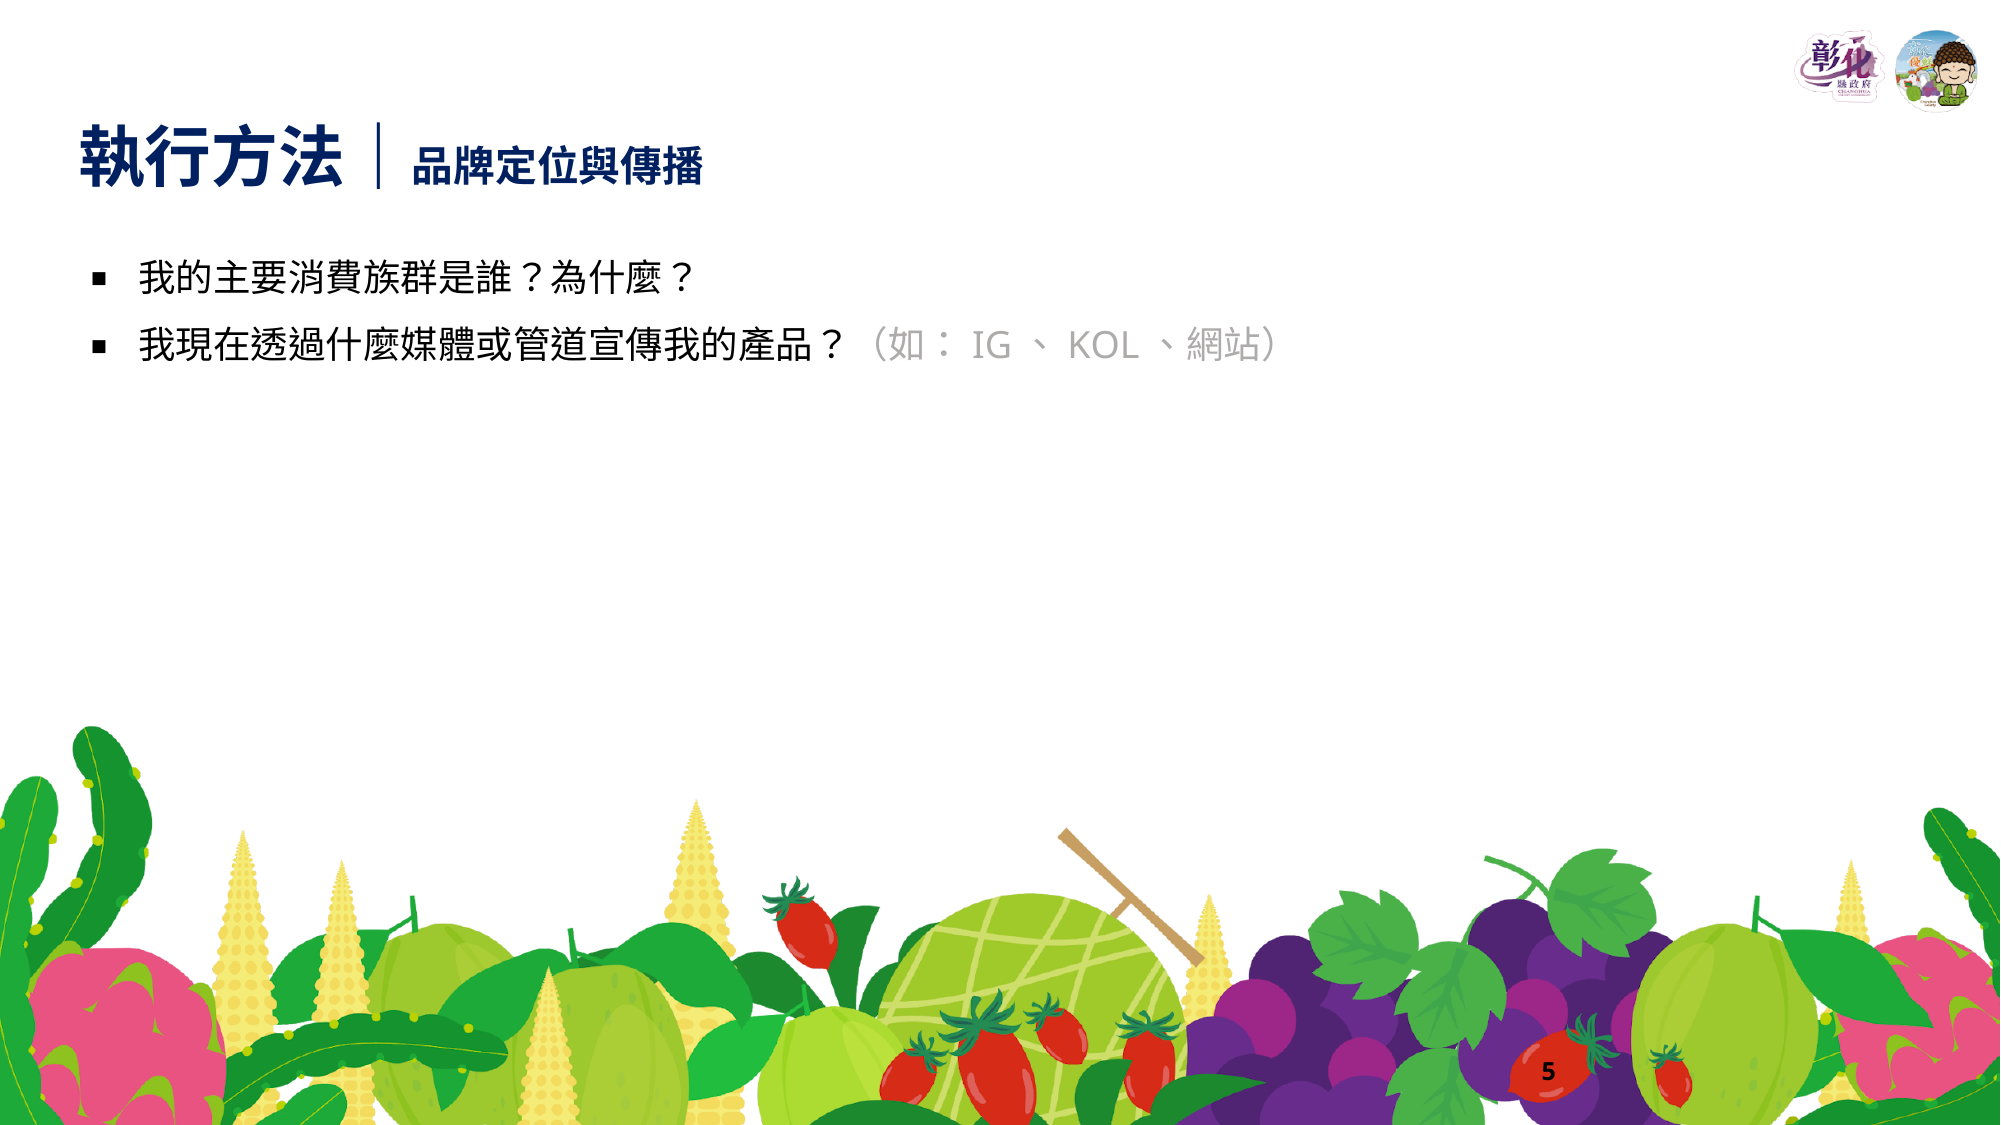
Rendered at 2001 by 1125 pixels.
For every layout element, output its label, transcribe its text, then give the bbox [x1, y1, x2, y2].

text_box 我的主要消費族群是誰？為什麼？ 我現在透過什麼媒體或管道宣傳我的產品？（如：IG、KOL、網站） [76, 223, 1527, 376]
picture [0, 0, 2000, 1125]
text_box ‹#› [1526, 1042, 1977, 1103]
text_box 執行方法｜品牌定位與傳播 [63, 106, 1310, 203]
